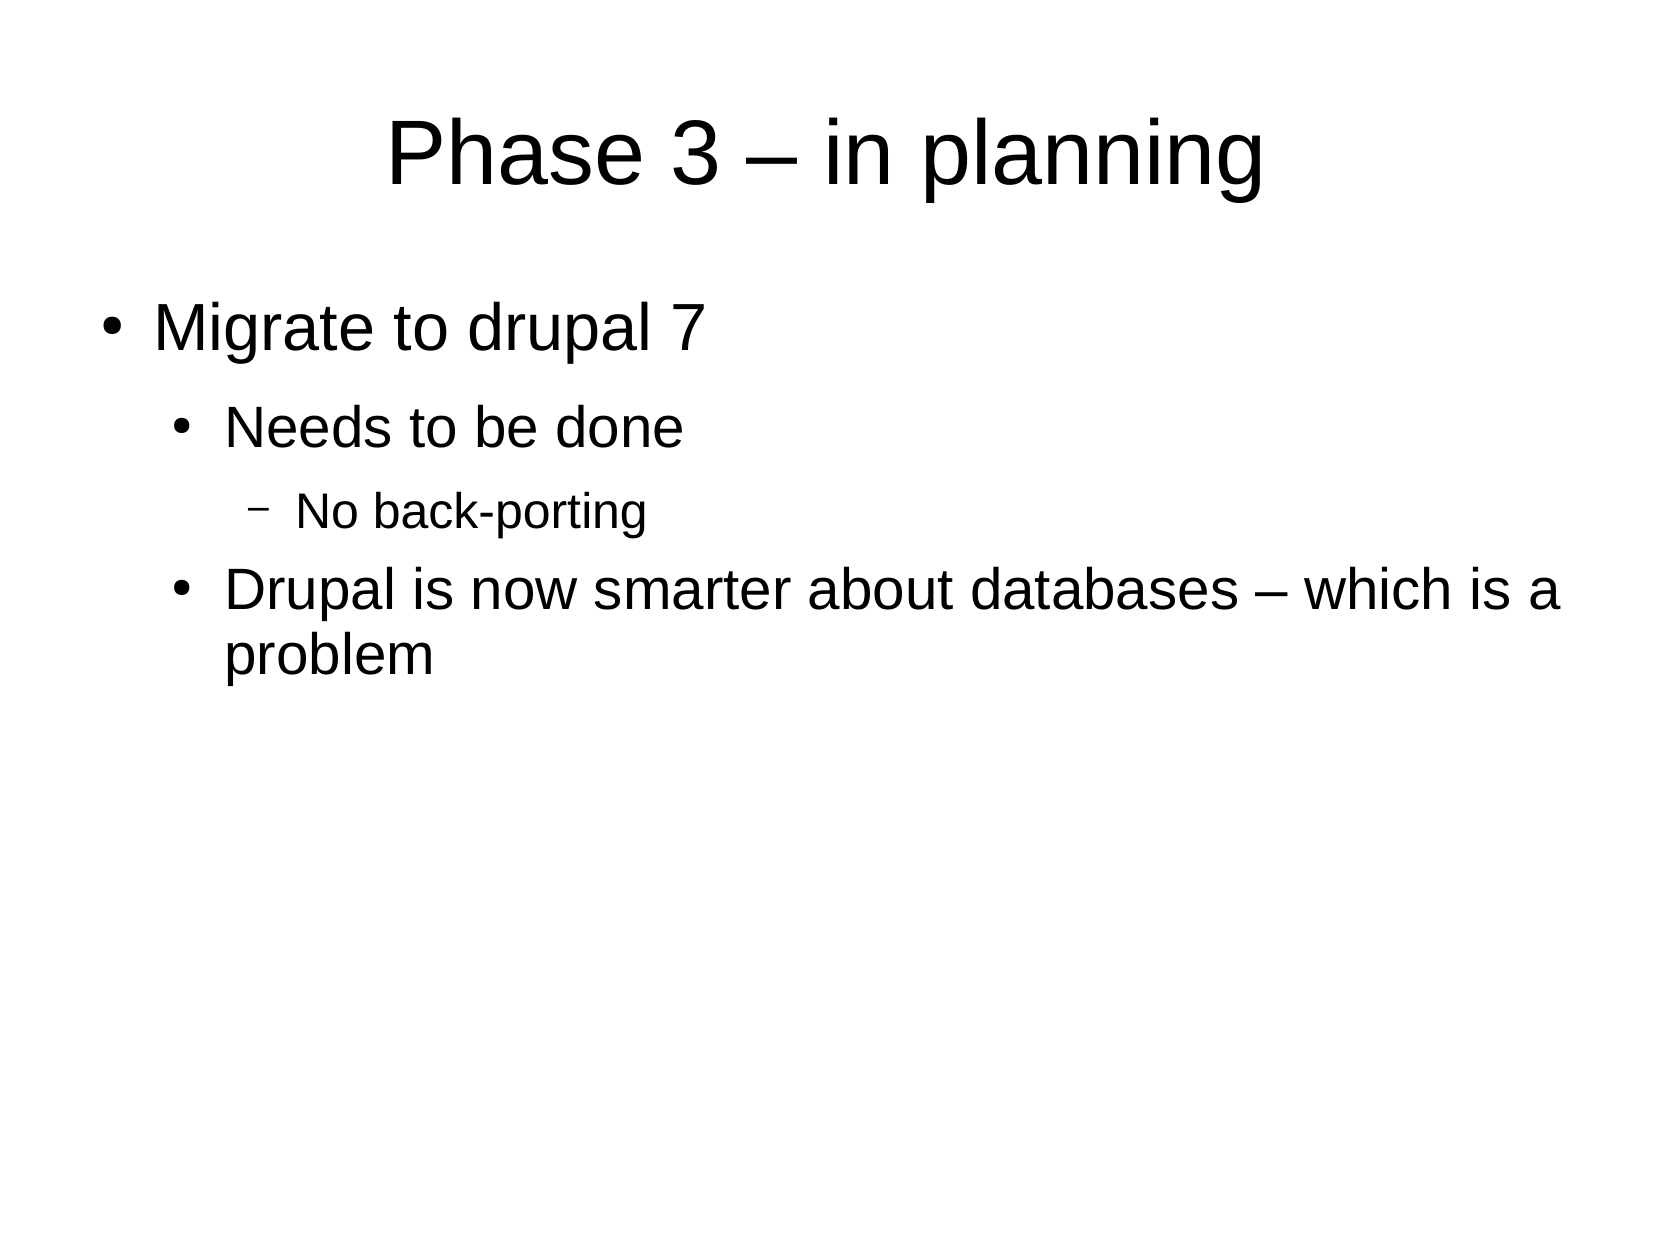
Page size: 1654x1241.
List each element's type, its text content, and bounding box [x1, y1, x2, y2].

title Phase 3 – in planning [82, 49, 1571, 257]
list Migrate to drupal 7 Needs to be done No back-porting Drupal is now smarter about databases – which is a problem [82, 290, 1571, 1109]
